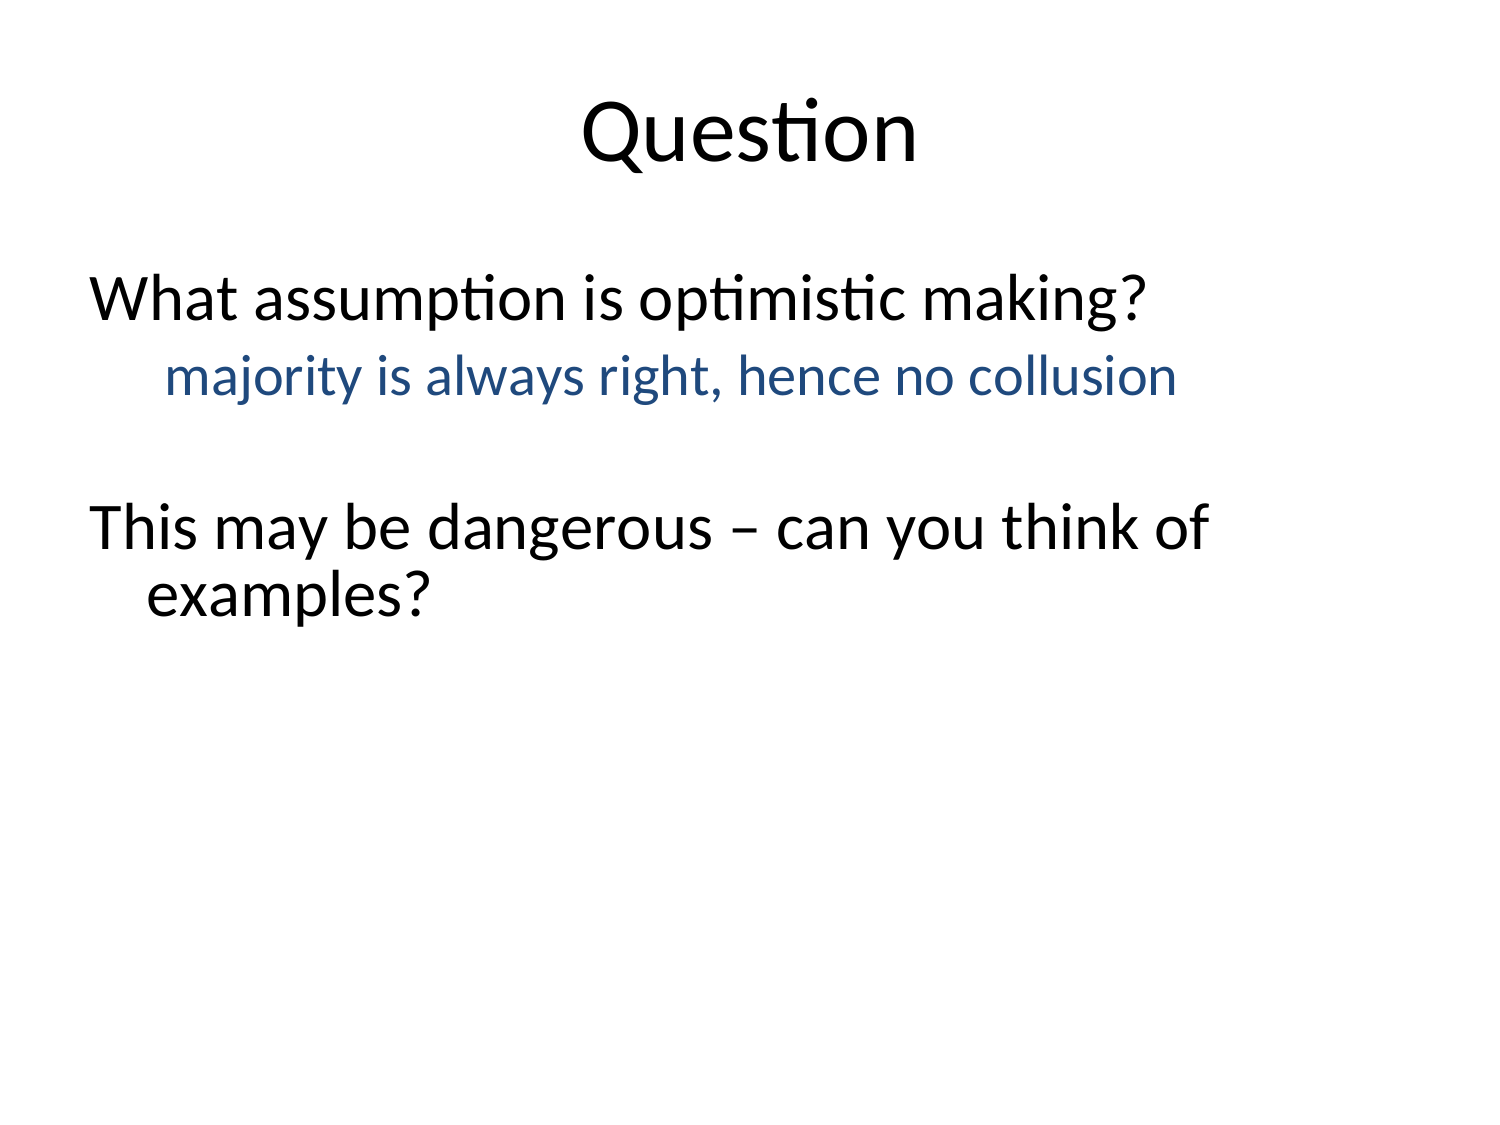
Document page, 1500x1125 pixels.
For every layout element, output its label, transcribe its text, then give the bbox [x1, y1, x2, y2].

list What assumption is optimistic making? majority is always right, hence no collusion This may be dangerous – can you think of examples? [75, 262, 1426, 1006]
title Question [75, 45, 1426, 233]
